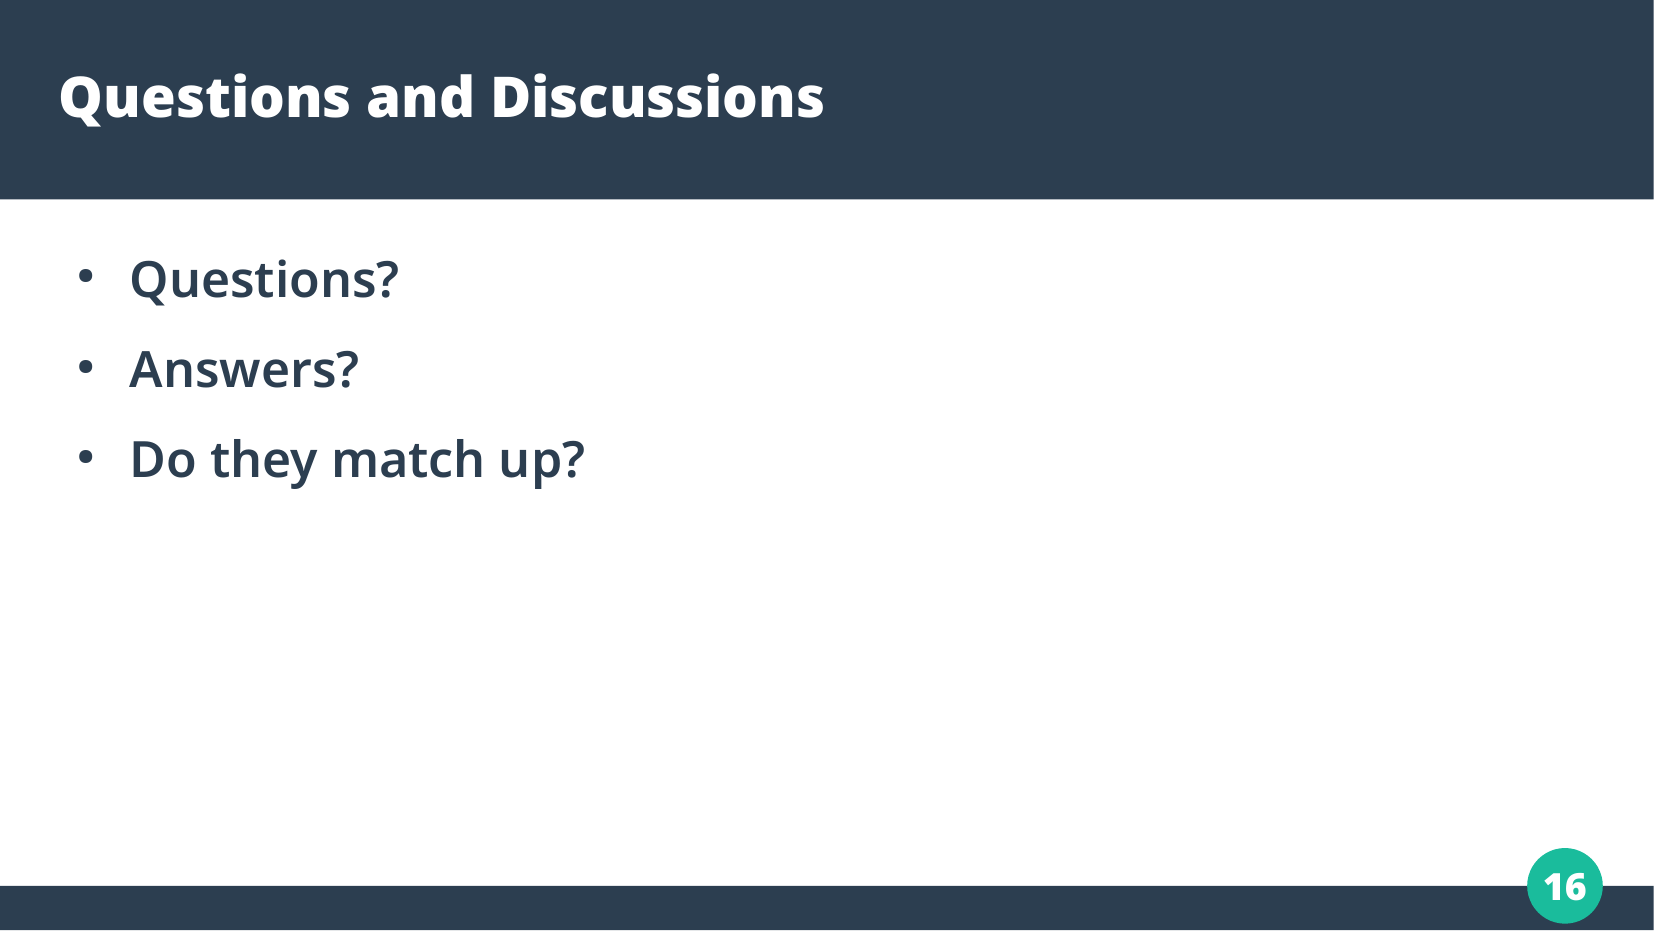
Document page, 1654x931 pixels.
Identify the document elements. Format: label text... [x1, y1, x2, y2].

title Questions and Discussions [59, 37, 1595, 156]
list Questions? Answers? Do they match up? [59, 243, 1595, 864]
